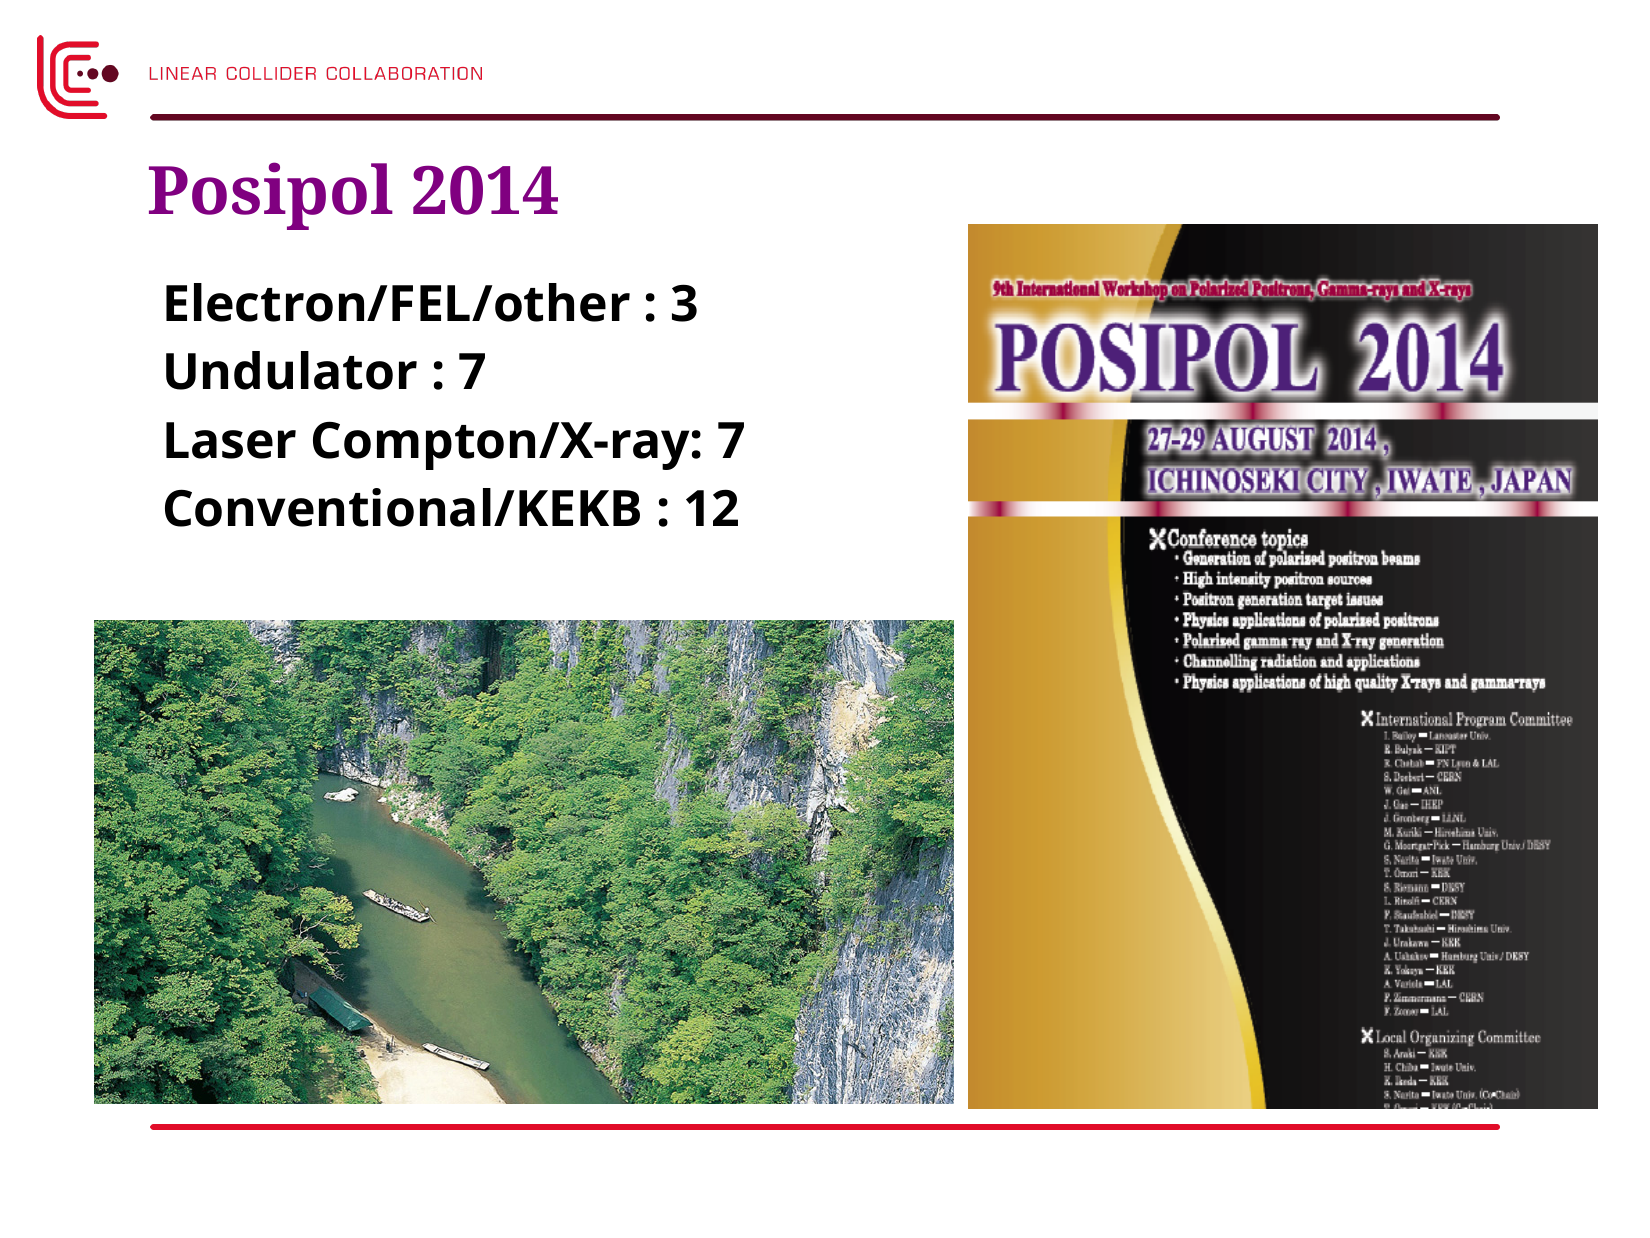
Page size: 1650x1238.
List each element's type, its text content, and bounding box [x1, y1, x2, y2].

picture [94, 224, 1598, 1130]
text_box Electron/FEL/other : 3 Undulator : 7 Laser Compton/X-ray: 7 Conventional/KEKB : 12 [147, 260, 753, 591]
picture [37, 35, 482, 119]
title Posipol 2014 [147, 70, 1533, 307]
